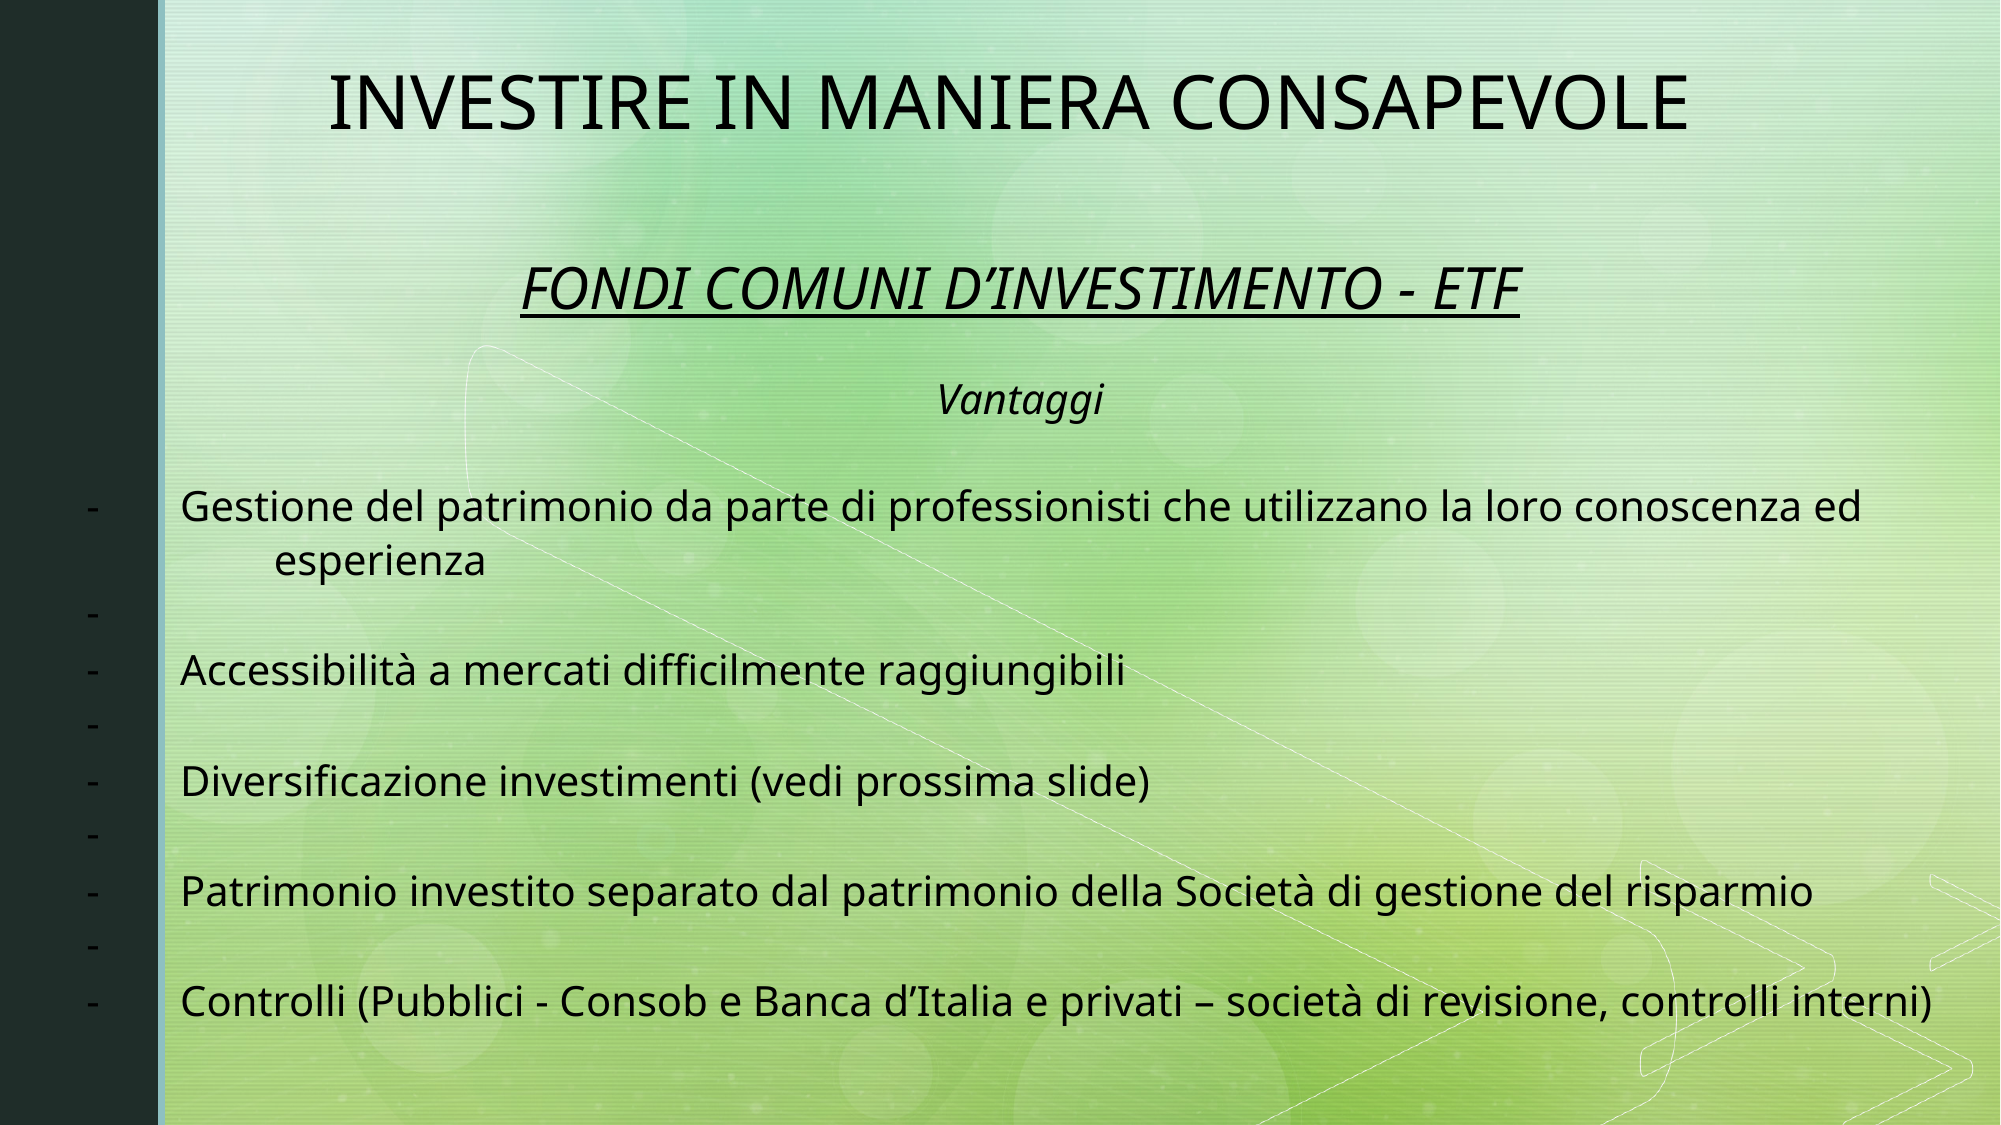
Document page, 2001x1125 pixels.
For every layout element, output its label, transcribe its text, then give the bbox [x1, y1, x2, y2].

text_box INVESTIRE IN MANIERA CONSAPEVOLE FONDI COMUNI D’INVESTIMENTO - ETF Vantaggi Gestione del patrimonio da parte di professionisti che utilizzano la loro conoscenza ed esperienza Accessibilità a mercati difficilmente raggiungibili Diversificazione investimenti (vedi prossima slide) Patrimonio investito separato dal patrimonio della Società di gestione del risparmio Controlli (Pubblici - Consob e Banca d’Italia e privati – società di revisione, controlli interni) [71, 40, 1969, 1026]
